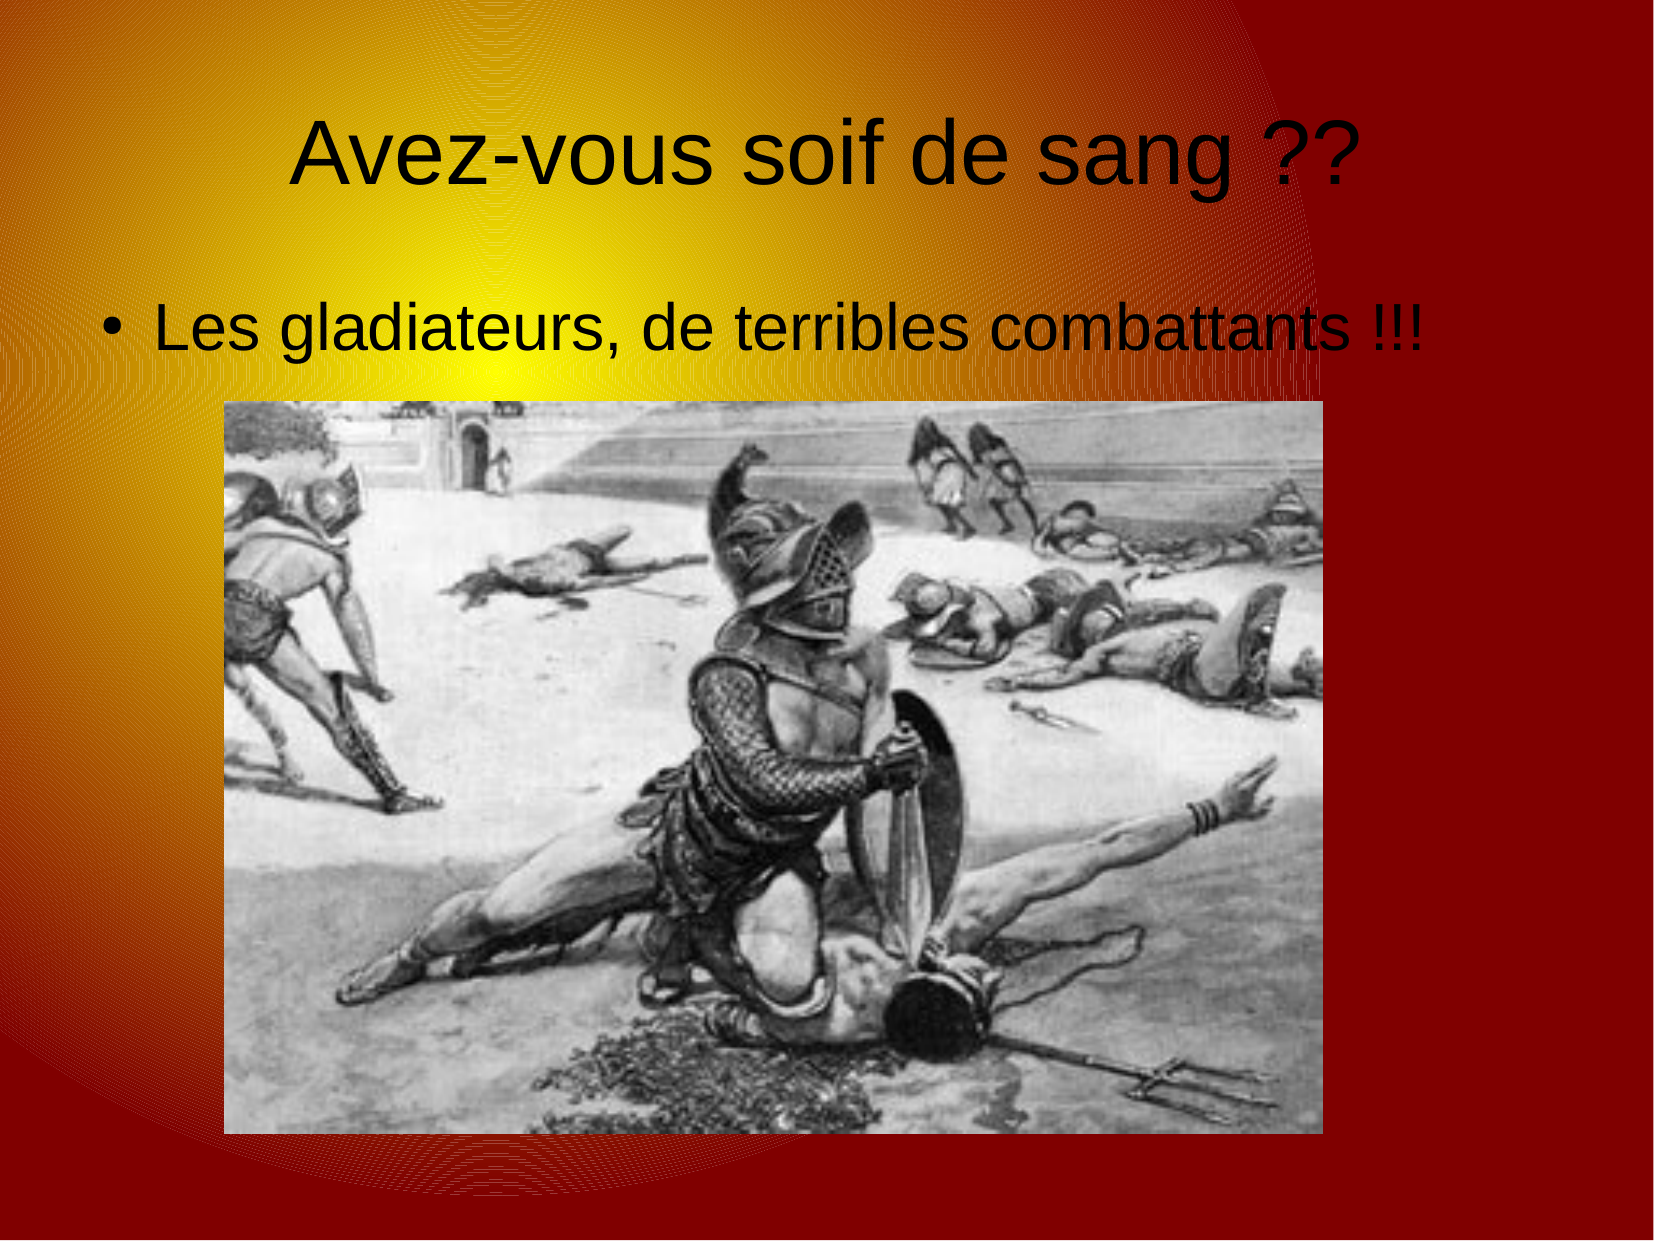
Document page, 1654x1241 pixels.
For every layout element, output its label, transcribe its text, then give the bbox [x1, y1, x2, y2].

picture [224, 401, 1323, 1134]
list Les gladiateurs, de terribles combattants !!! [82, 290, 1571, 1010]
title Avez-vous soif de sang ?? [82, 49, 1571, 257]
